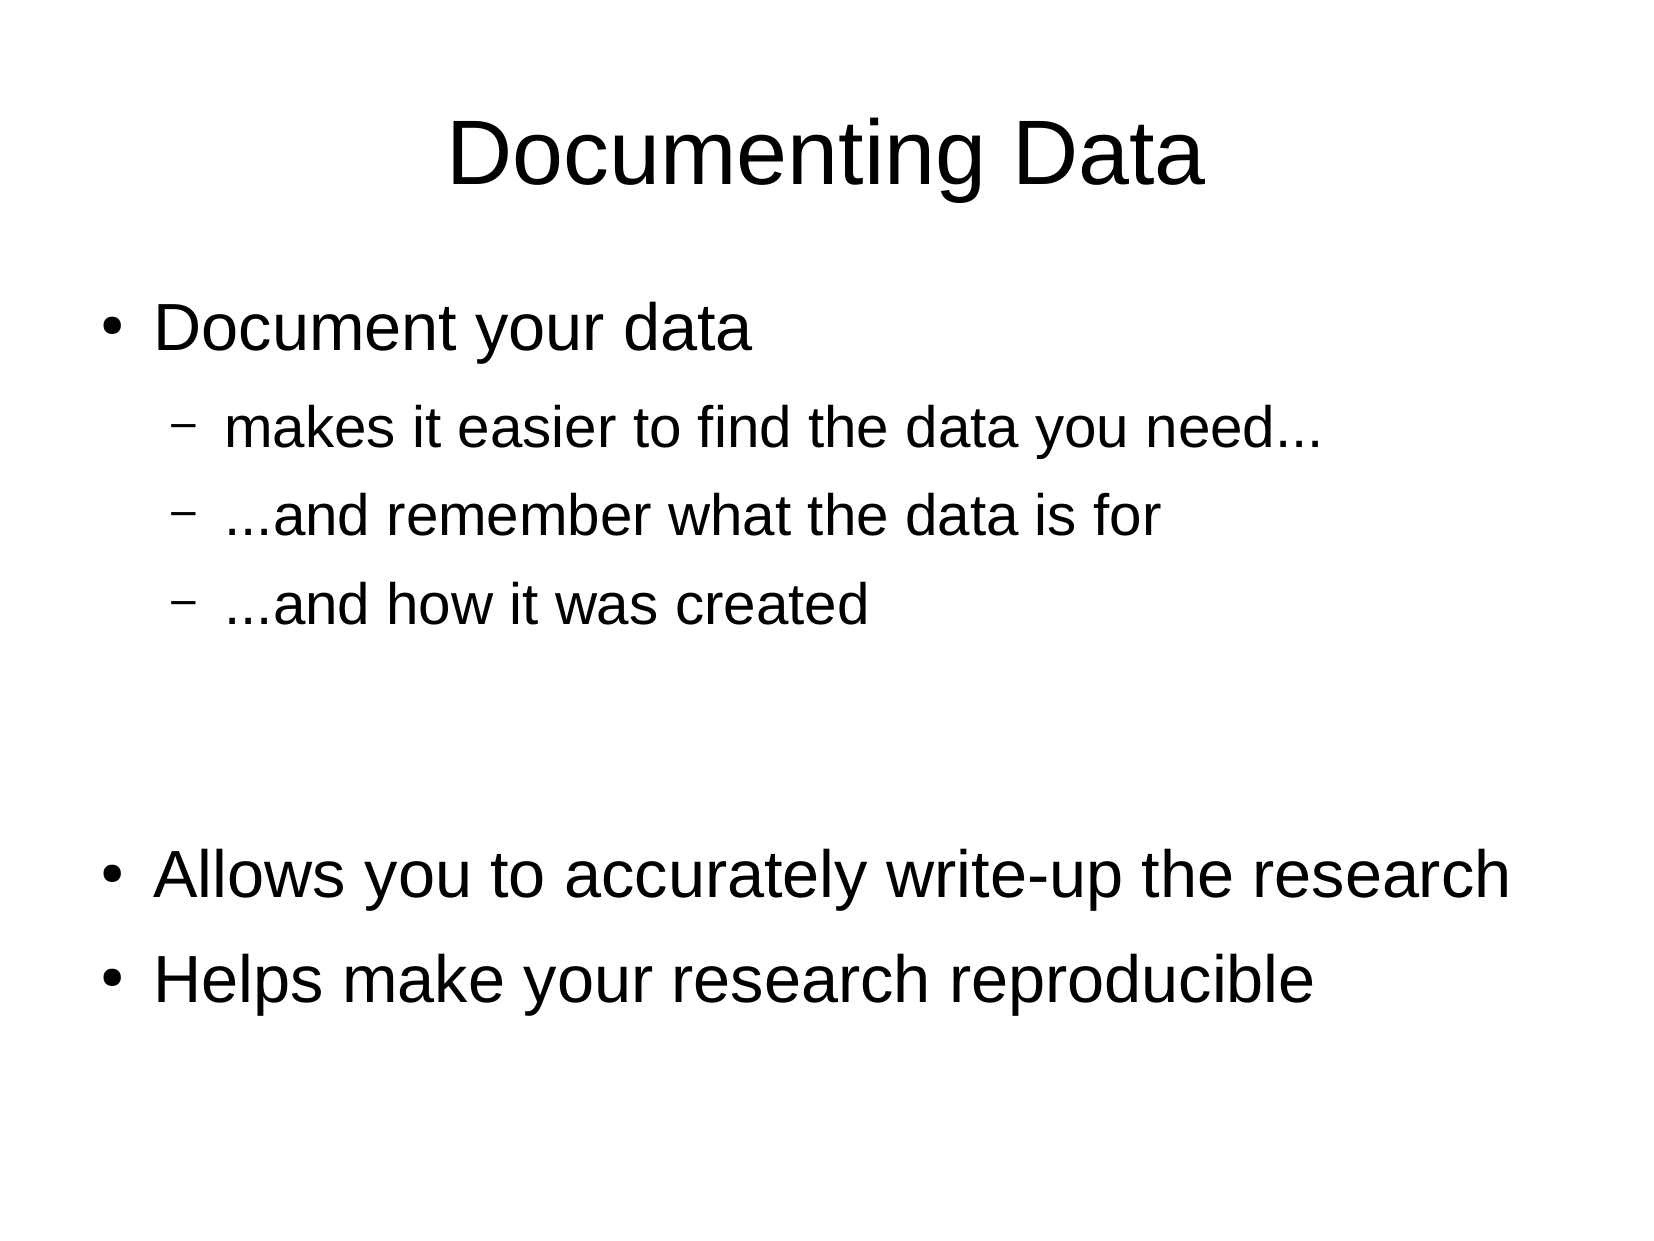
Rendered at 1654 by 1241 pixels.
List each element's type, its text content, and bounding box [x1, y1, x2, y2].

list Document your data makes it easier to find the data you need... ...and remember what the data is for ...and how it was created Allows you to accurately write-up the research Helps make your research reproducible [82, 290, 1571, 1193]
title Documenting Data [82, 49, 1571, 257]
